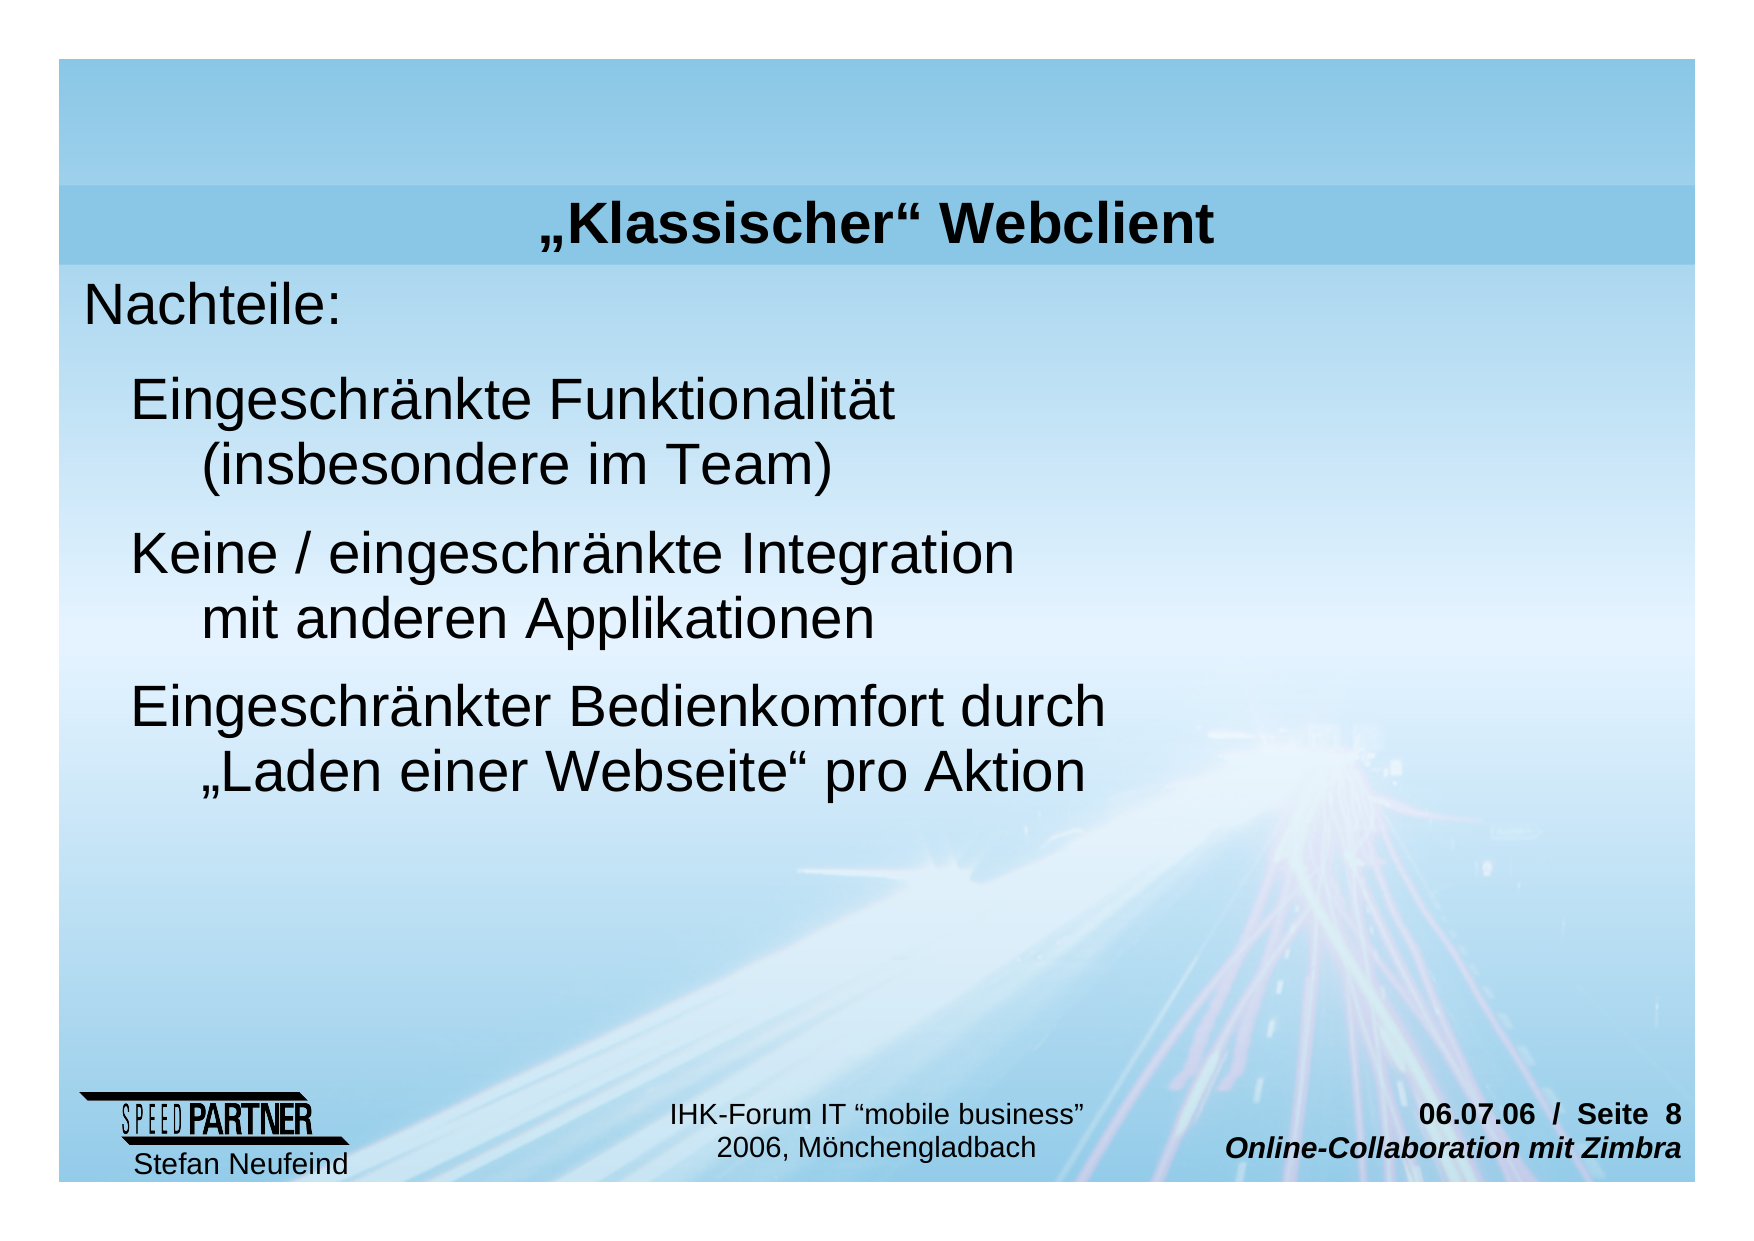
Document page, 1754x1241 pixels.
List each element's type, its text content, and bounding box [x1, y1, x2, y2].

list Nachteile: Eingeschränkte Funktionalität (insbesondere im Team) Keine / eingeschränkte Integration mit anderen Applikationen Eingeschränkter Bedienkomfort durch „Laden einer Webseite“ pro Aktion [71, 272, 1695, 1055]
picture [59, 59, 1695, 185]
title „Klassischer“ Webclient [59, 190, 1695, 257]
picture [59, 265, 1695, 1182]
